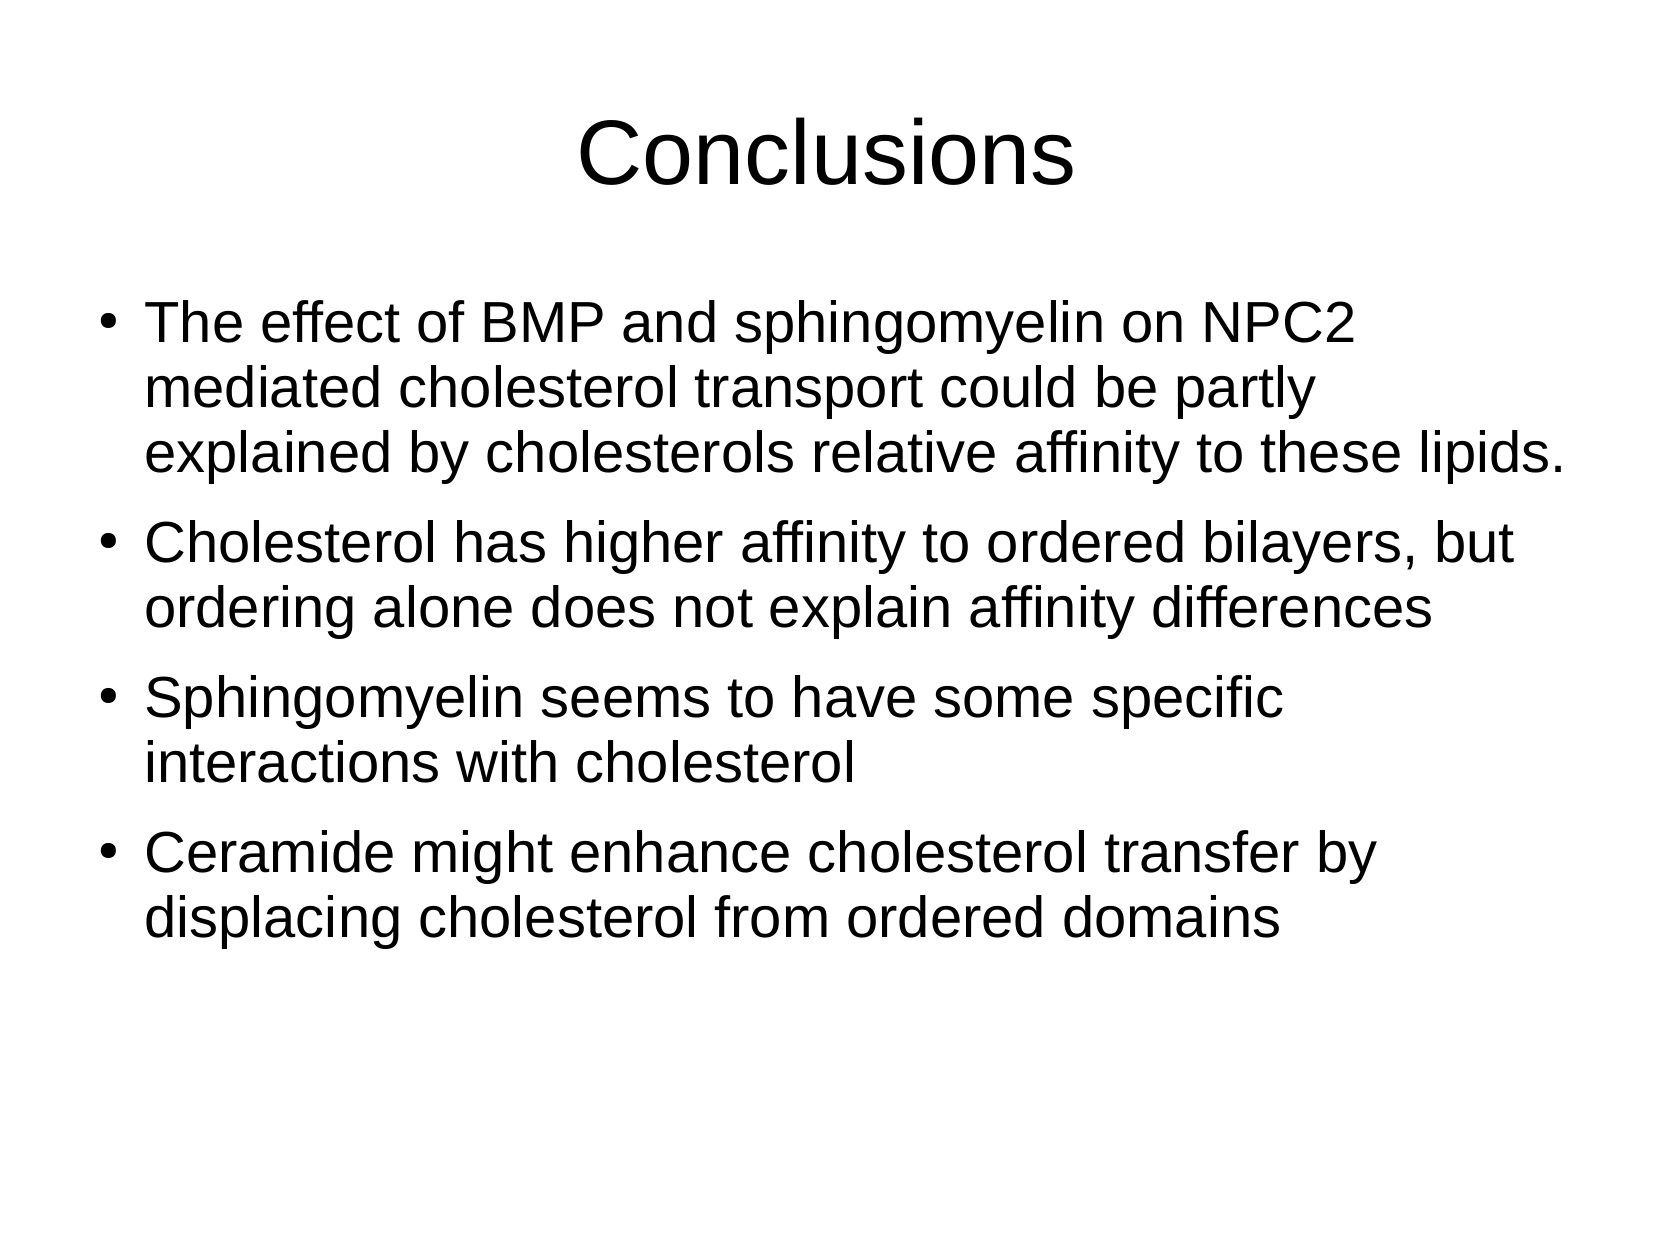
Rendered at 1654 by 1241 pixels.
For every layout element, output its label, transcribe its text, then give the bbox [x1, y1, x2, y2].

list The effect of BMP and sphingomyelin on NPC2 mediated cholesterol transport could be partly explained by cholesterols relative affinity to these lipids. Cholesterol has higher affinity to ordered bilayers, but ordering alone does not explain affinity differences Sphingomyelin seems to have some specific interactions with cholesterol Ceramide might enhance cholesterol transfer by displacing cholesterol from ordered domains [82, 290, 1571, 1010]
title Conclusions [82, 49, 1571, 257]
